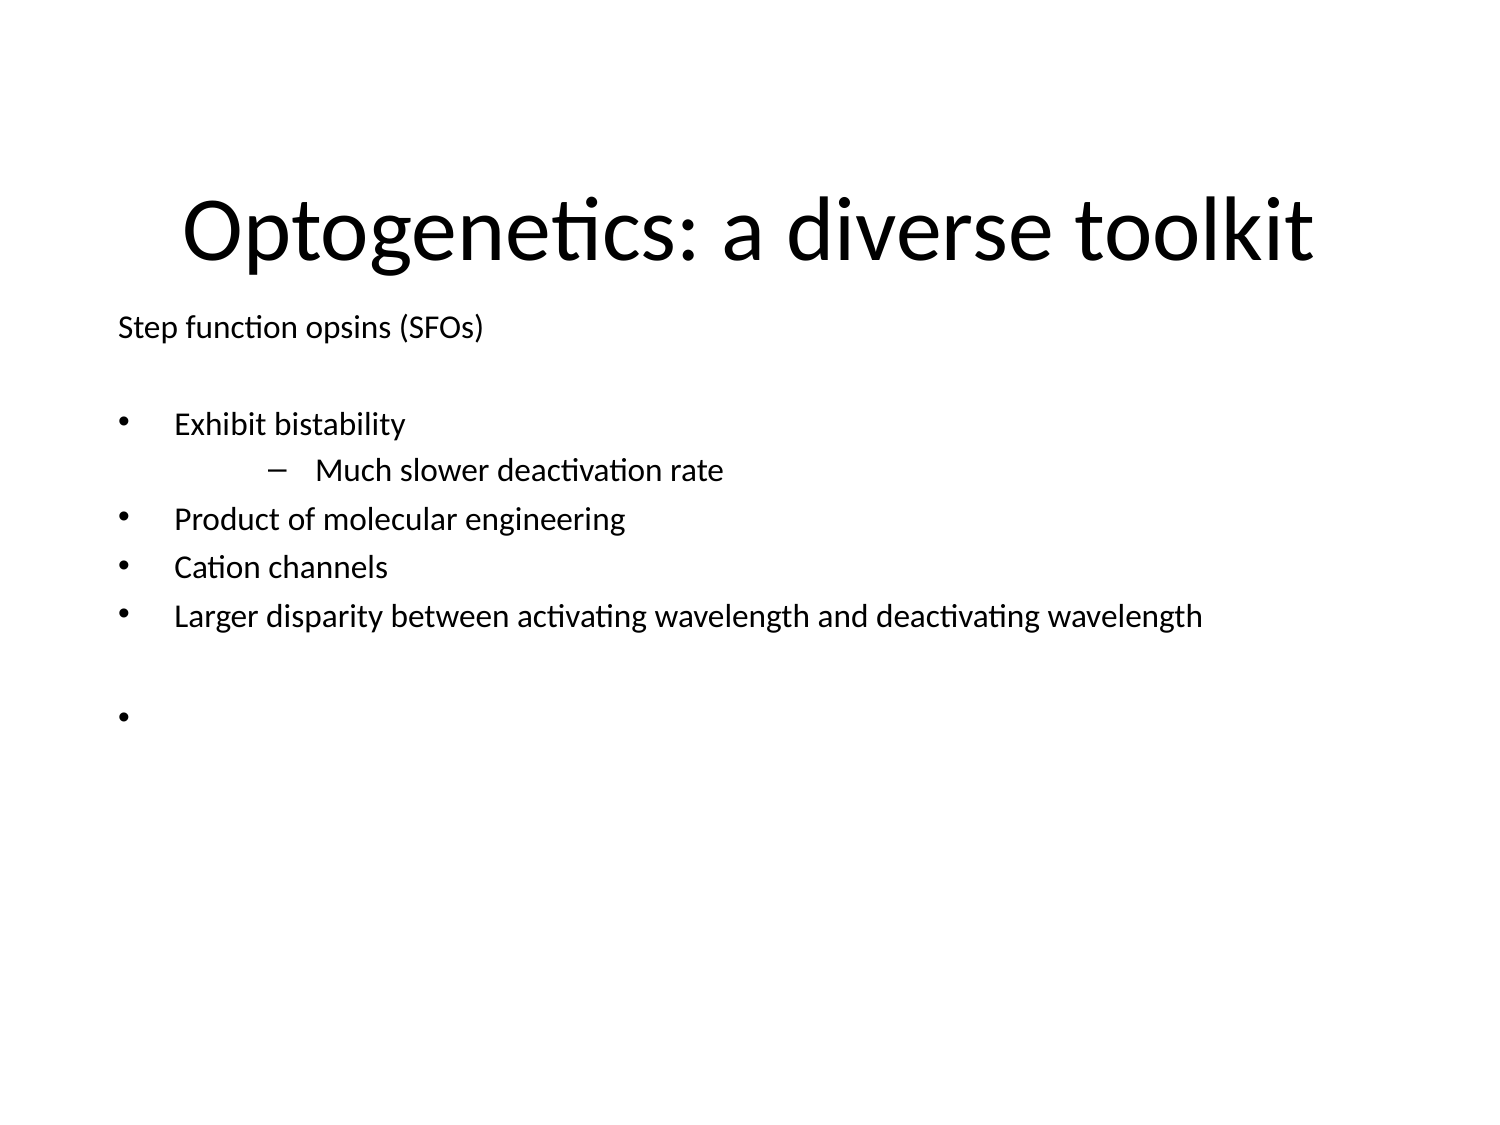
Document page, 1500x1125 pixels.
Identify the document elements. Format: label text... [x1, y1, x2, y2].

list Step function opsins (SFOs) Exhibit bistability Much slower deactivation rate Product of molecular engineering Cation channels Larger disparity between activating wavelength and deactivating wavelength [103, 305, 1397, 923]
title Optogenetics: a diverse toolkit [103, 141, 1397, 305]
